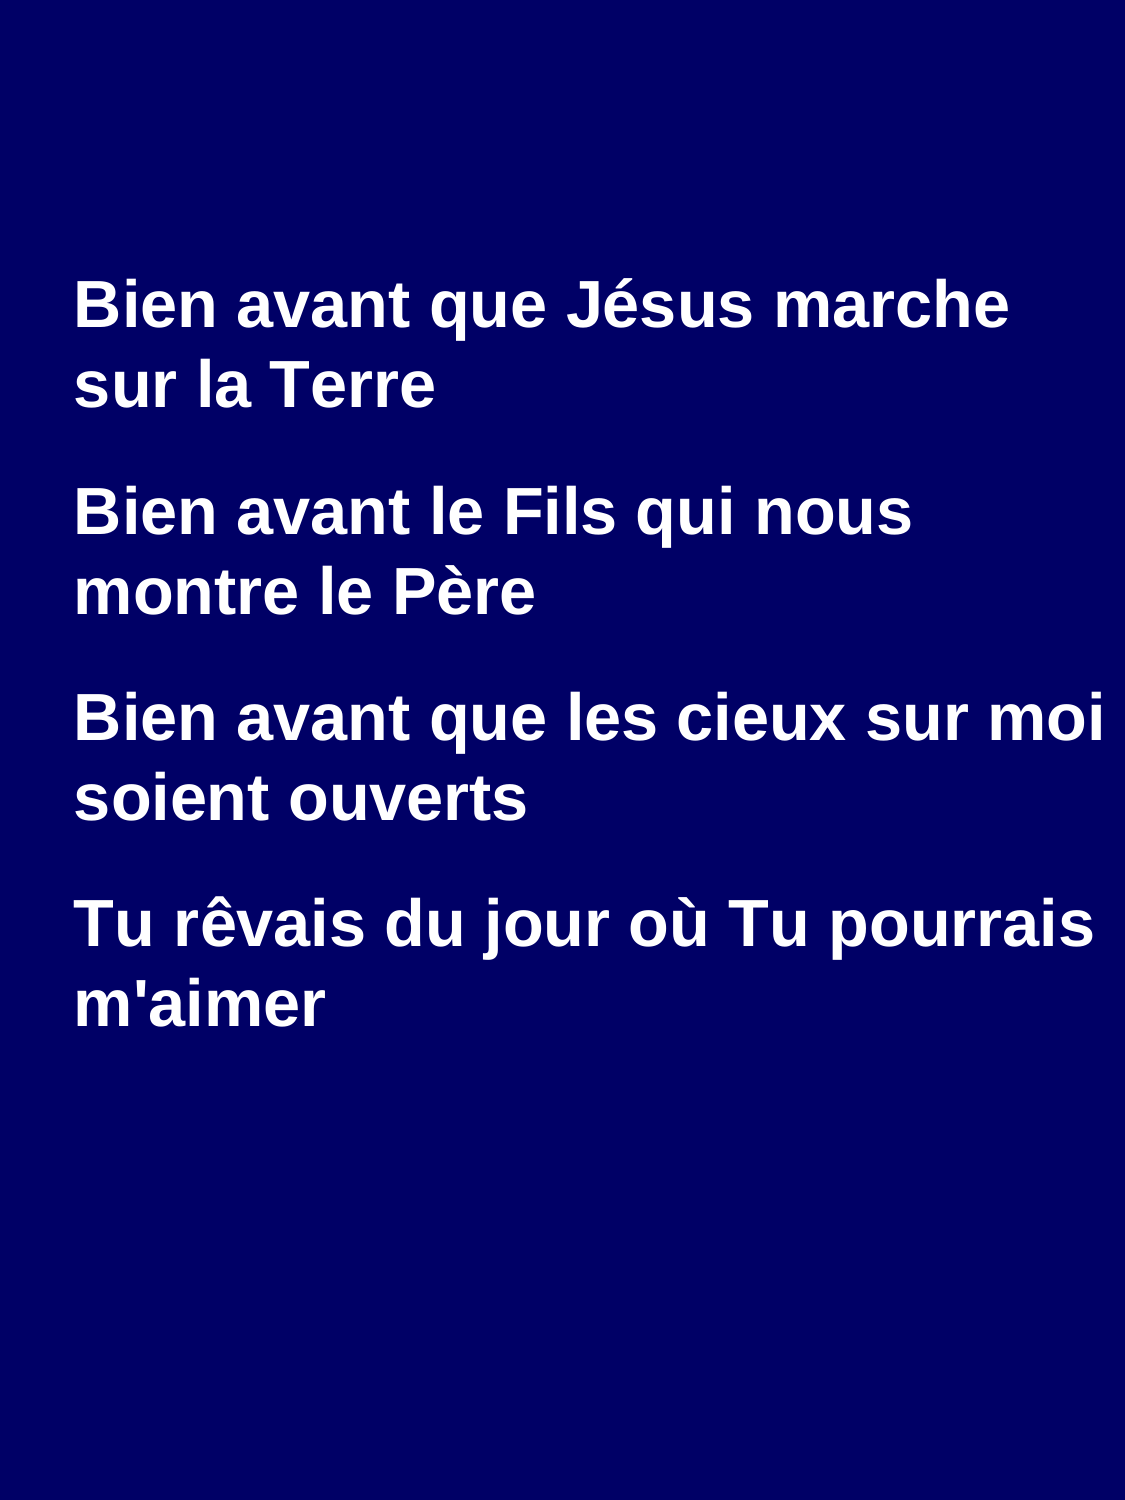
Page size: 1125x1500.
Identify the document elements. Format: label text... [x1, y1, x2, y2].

text_box Bien avant que Jésus marche sur la Terre Bien avant le Fils qui nous montre le Père Bien avant que les cieux sur moi soient ouverts Tu rêvais du jour où Tu pourrais m'aimer [59, 136, 1125, 1241]
